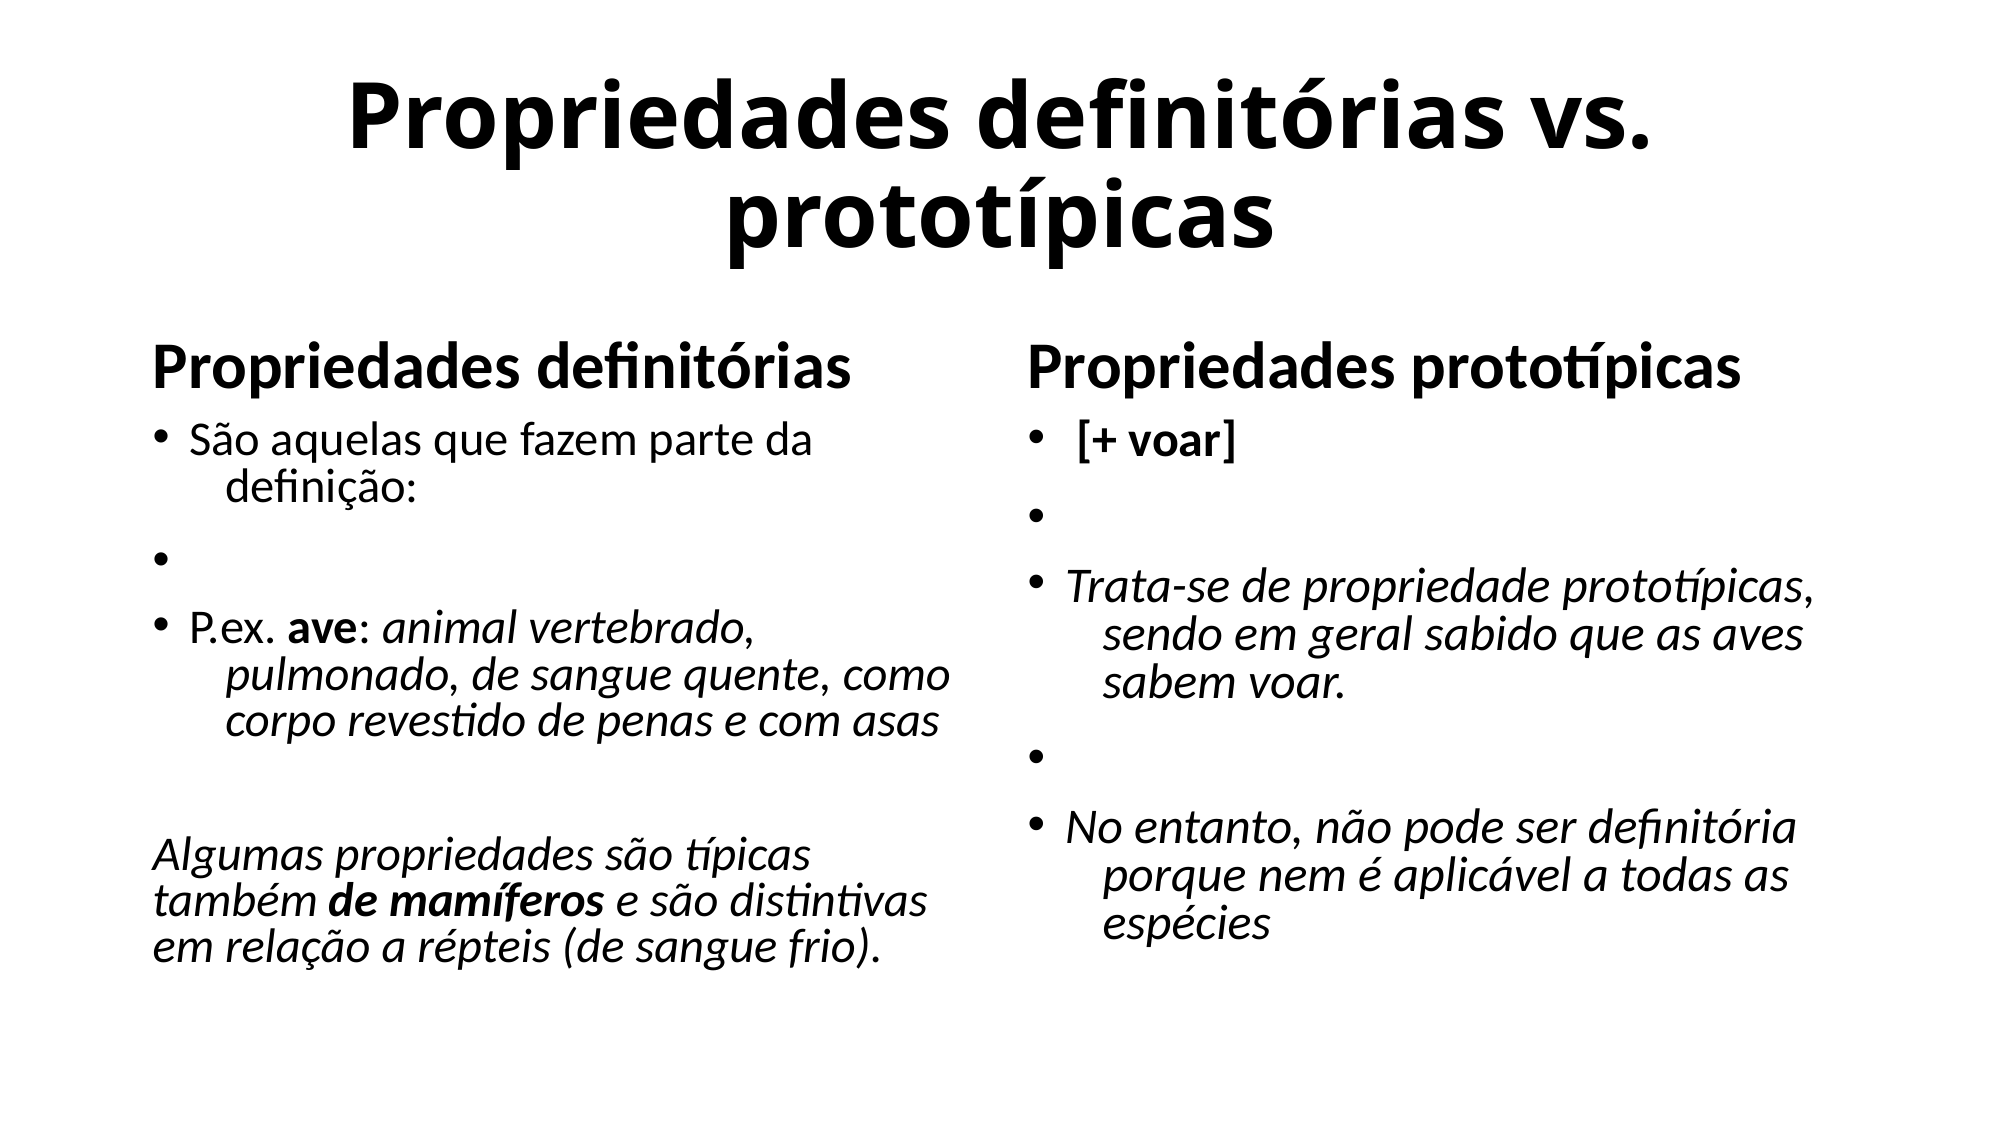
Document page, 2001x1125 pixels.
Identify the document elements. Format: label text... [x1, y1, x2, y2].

list São aquelas que fazem parte da definição: P.ex. ave: animal vertebrado, pulmonado, de sangue quente, como corpo revestido de penas e com asas Algumas propriedades são típicas também de mamíferos e são distintivas em relação a répteis (de sangue frio). [137, 410, 984, 1016]
title Propriedades definitórias vs. prototípicas [137, 59, 1863, 278]
list Propriedades definitórias [137, 275, 984, 410]
list [+ voar] Trata-se de propriedade prototípicas, sendo em geral sabido que as aves sabem voar. No entanto, não pode ser definitória porque nem é aplicável a todas as espécies [1012, 410, 1863, 1016]
list Propriedades prototípicas [1012, 275, 1863, 410]
